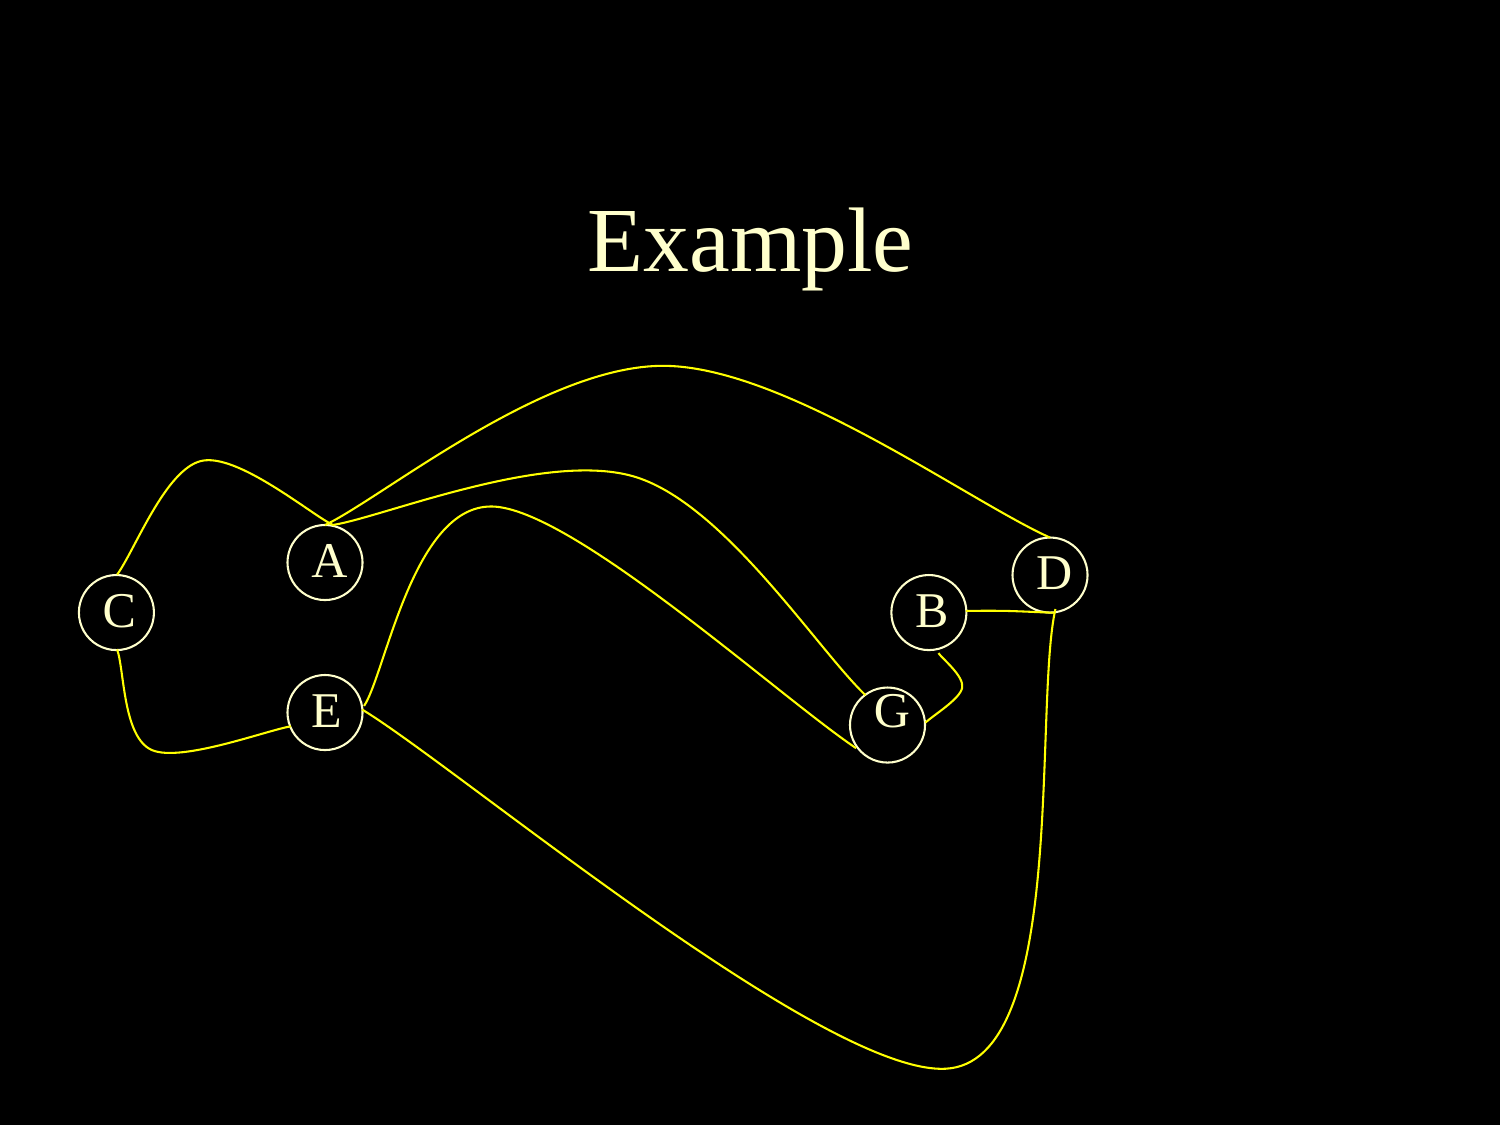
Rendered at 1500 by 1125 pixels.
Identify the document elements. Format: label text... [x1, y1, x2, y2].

text_box C [87, 574, 151, 646]
text_box D [1021, 537, 1088, 609]
text_box A [296, 524, 363, 596]
text_box B [900, 574, 964, 646]
text_box G [858, 674, 925, 746]
title Example [22, 145, 1480, 336]
text_box E [296, 674, 357, 746]
